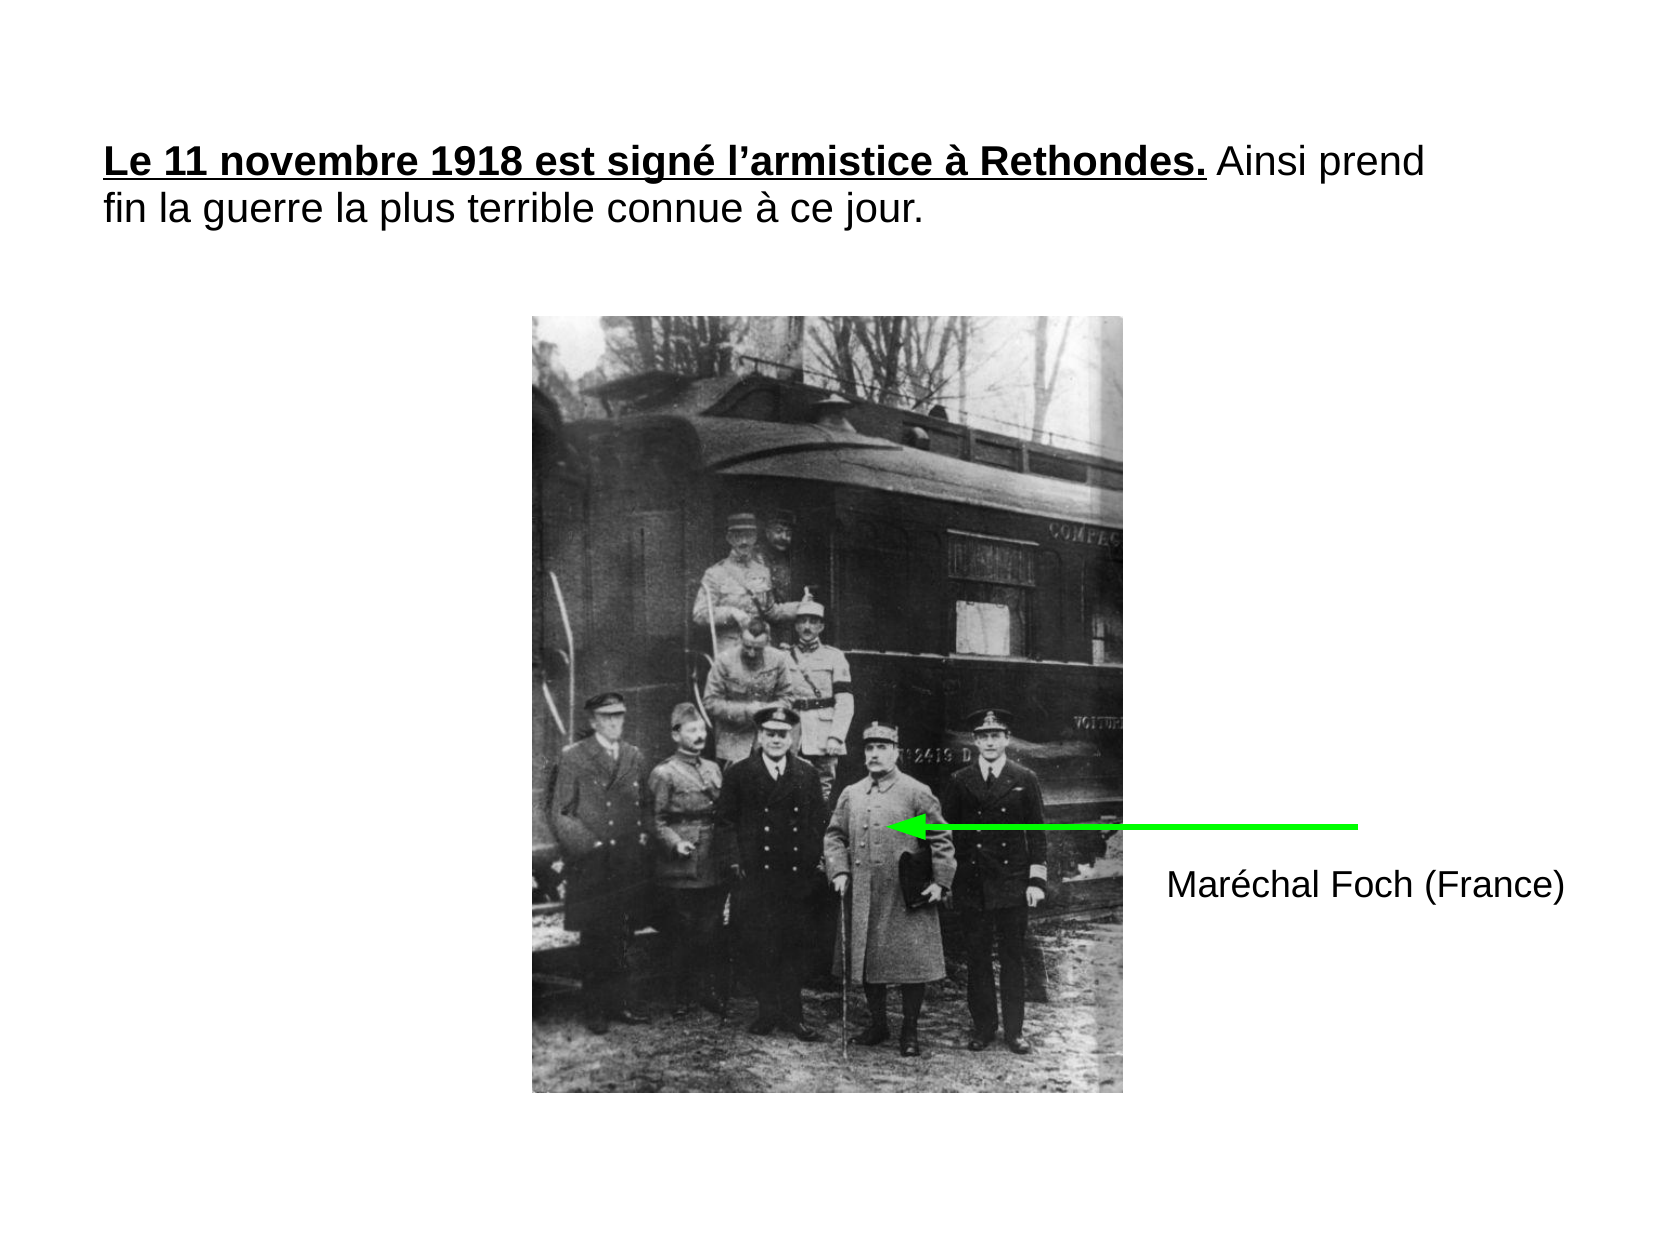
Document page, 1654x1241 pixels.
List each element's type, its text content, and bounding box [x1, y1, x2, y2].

text_box Le 11 novembre 1918 est signé l’armistice à Rethondes. Ainsi prend fin la guerre la plus terrible connue à ce jour. [88, 88, 1447, 241]
text_box Maréchal Foch (France) [1151, 856, 1625, 914]
picture [532, 316, 1123, 1093]
